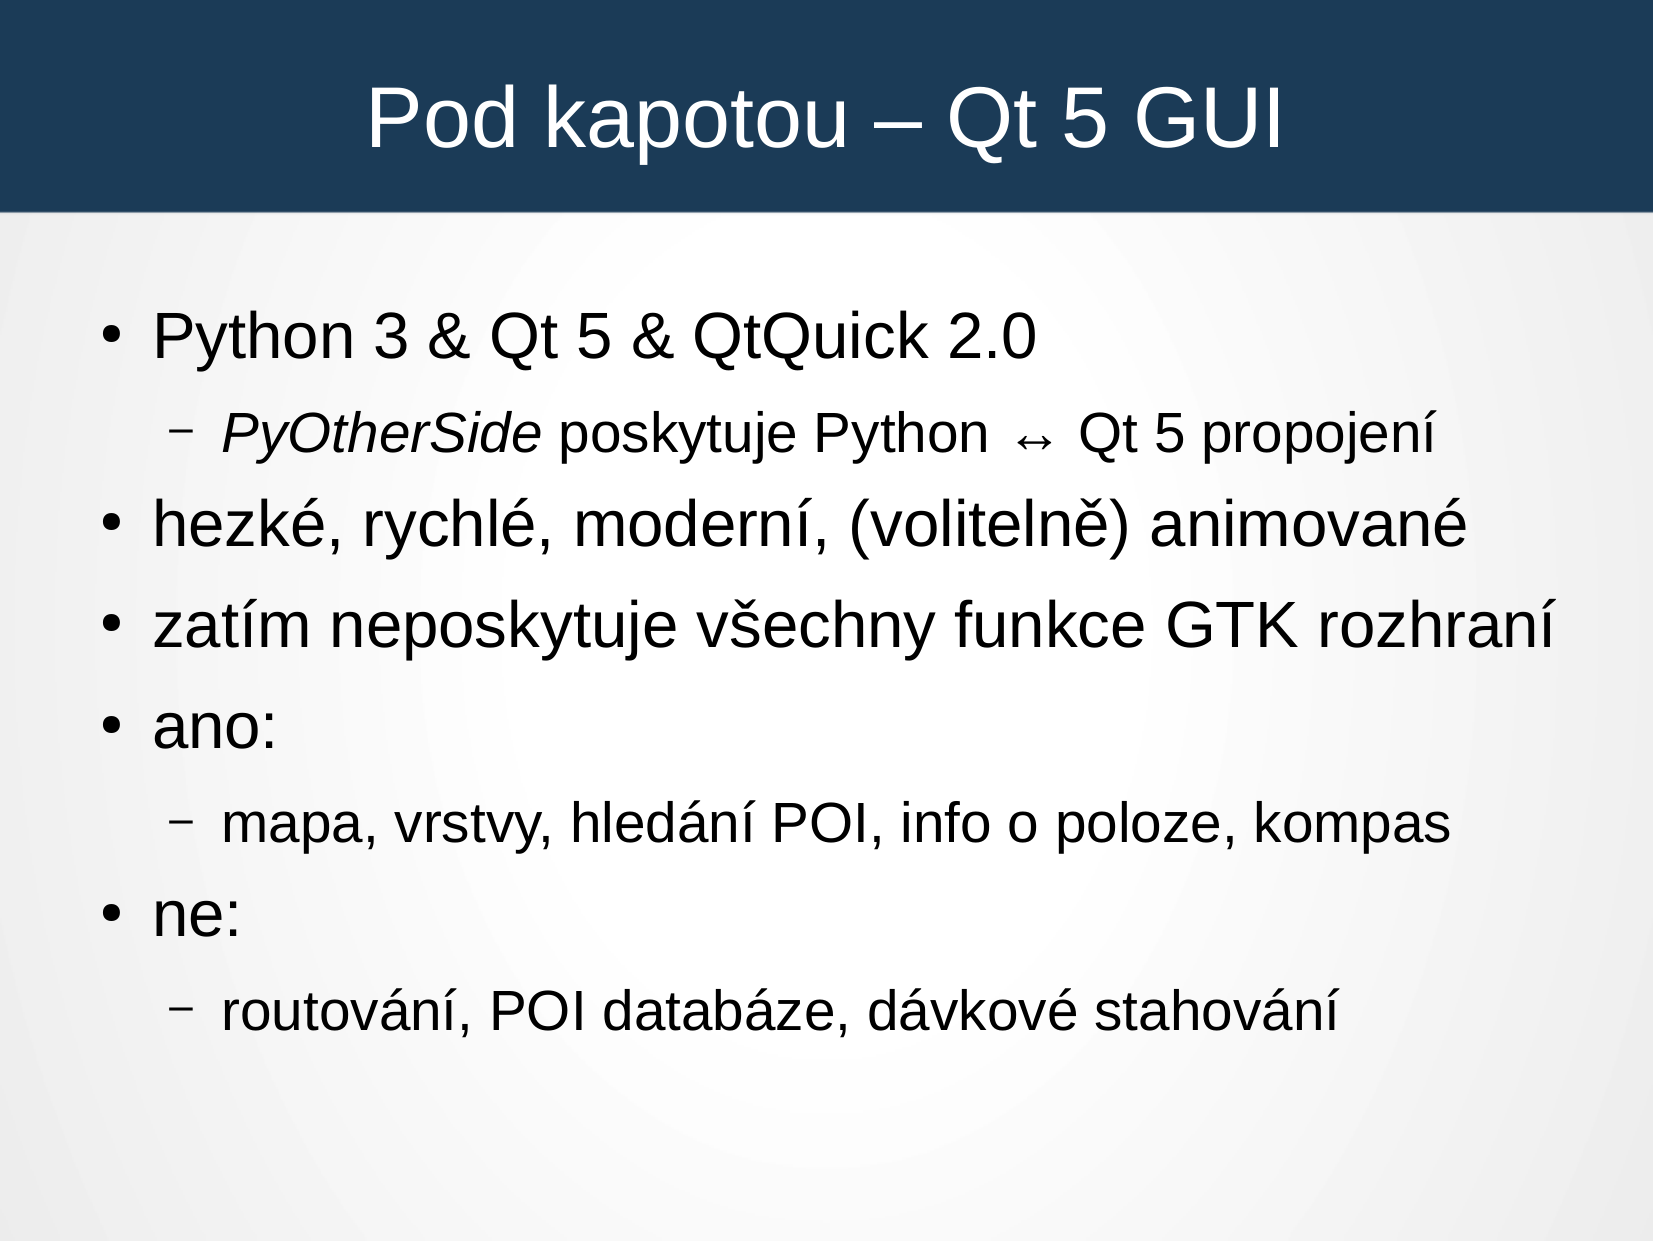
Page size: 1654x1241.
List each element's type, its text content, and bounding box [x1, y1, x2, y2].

list Python 3 & Qt 5 & QtQuick 2.0 PyOtherSide poskytuje Python ↔ Qt 5 propojení hezké, rychlé, moderní, (volitelně) animované zatím neposkytuje všechny funkce GTK rozhraní ano: mapa, vrstvy, hledání POI, info o poloze, kompas ne: routování, POI databáze, dávkové stahování [82, 299, 1571, 1063]
title Pod kapotou – Qt 5 GUI [82, 47, 1571, 189]
picture [0, 0, 1653, 1241]
